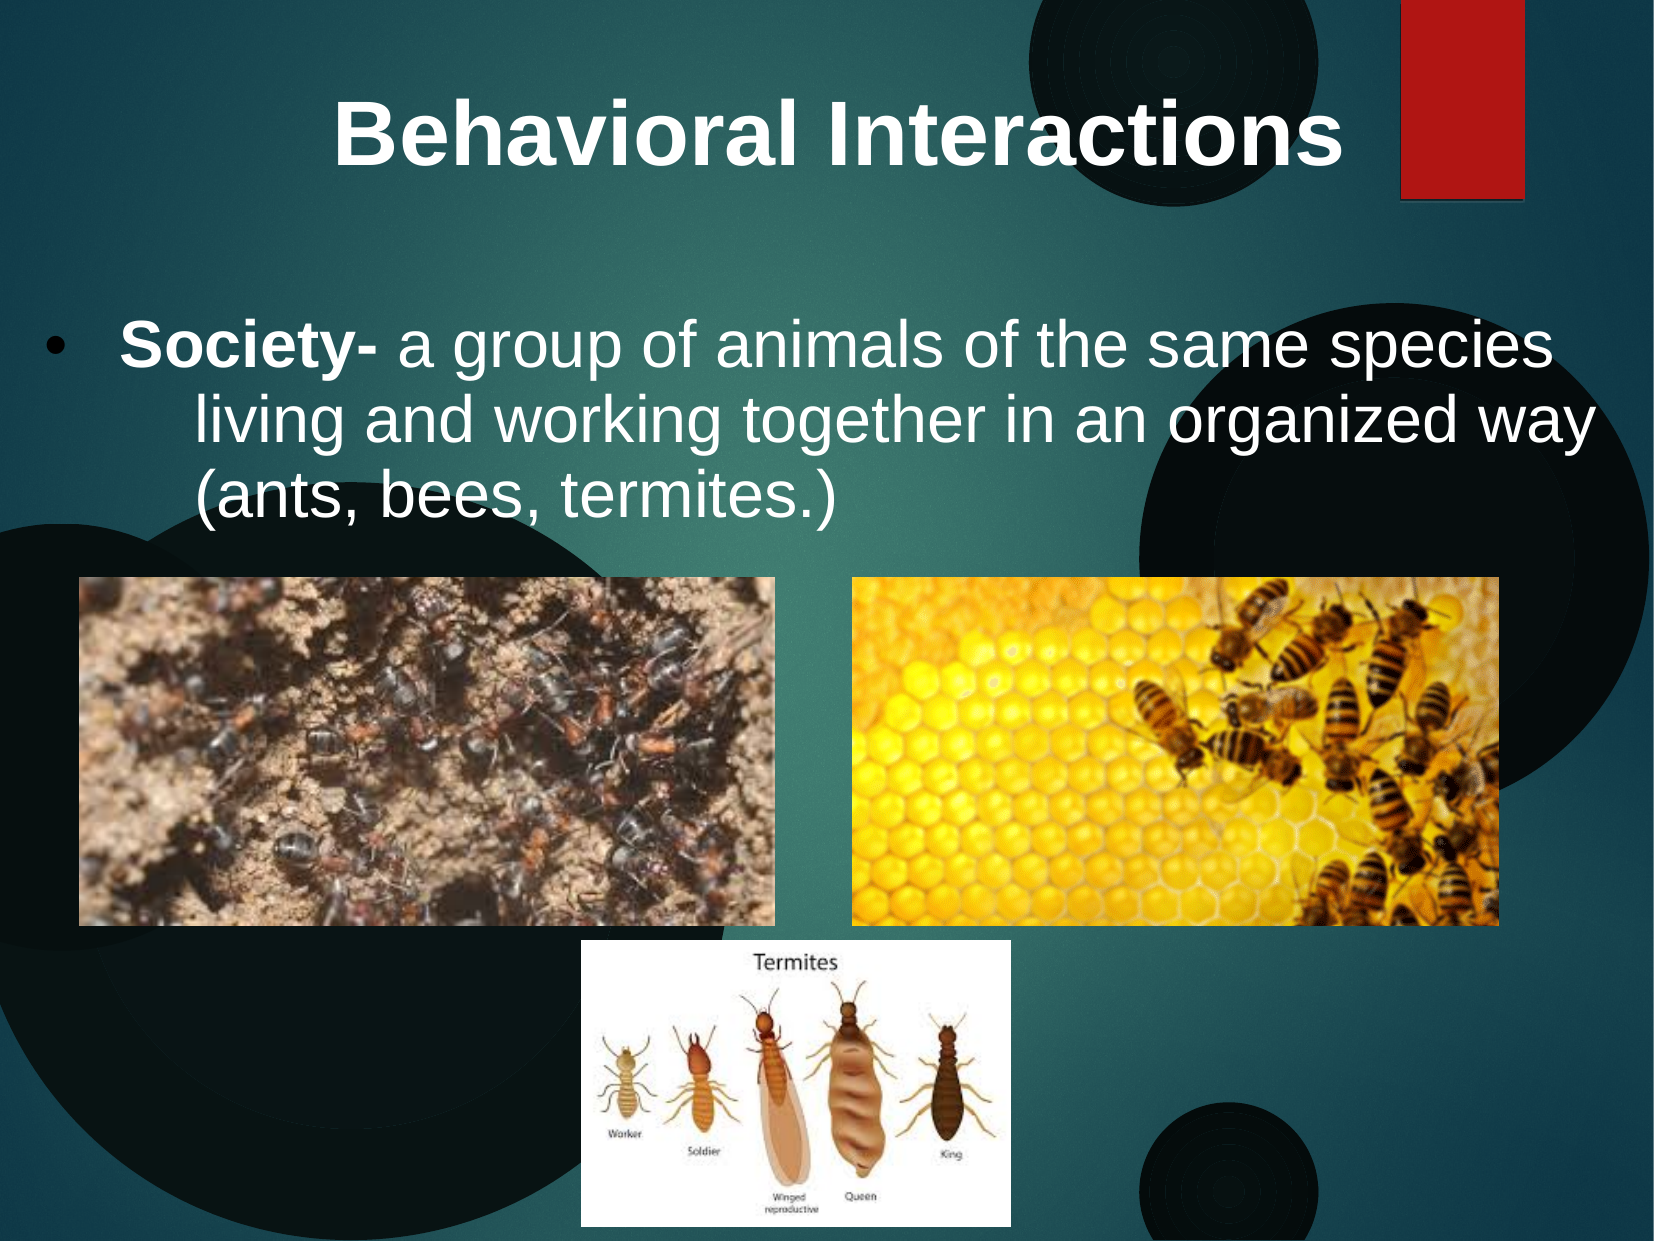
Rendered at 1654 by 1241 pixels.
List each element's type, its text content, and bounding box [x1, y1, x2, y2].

text_box Society- a group of animals of the same species living and working together in an organized way (ants, bees, termites.) [30, 225, 1623, 550]
picture [581, 940, 1011, 1227]
picture [79, 577, 775, 926]
text_box Behavioral Interactions [313, 75, 1367, 197]
picture [852, 577, 1499, 926]
